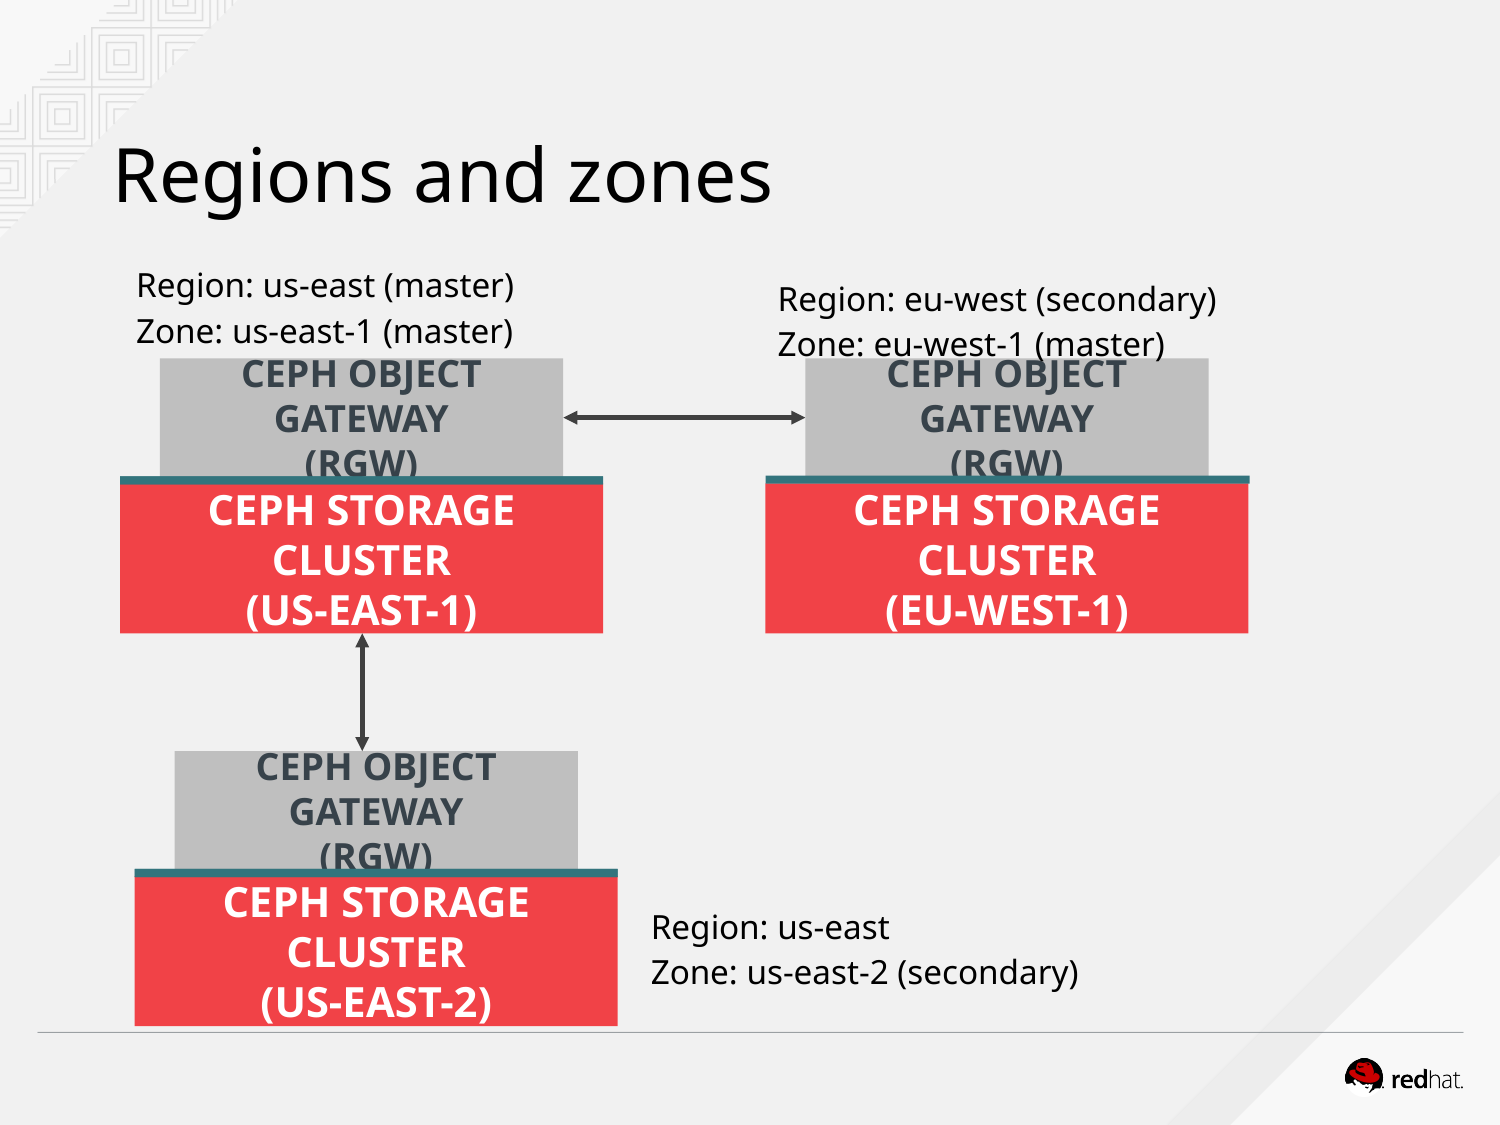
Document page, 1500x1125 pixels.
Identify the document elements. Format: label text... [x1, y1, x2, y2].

text_box CEPH STORAGE CLUSTER (EU-WEST-1) [765, 484, 1249, 634]
text_box Region: us-east (master) Zone: us-east-1 (master) [121, 254, 605, 352]
text_box CEPH STORAGE CLUSTER (US-EAST-2) [134, 878, 618, 1027]
text_box CEPH STORAGE CLUSTER (US-EAST-1) [120, 485, 604, 634]
title Regions and zones [112, 0, 1388, 225]
text_box CEPH OBJECT GATEWAY (RGW) [805, 408, 1209, 475]
picture [0, 0, 1500, 1125]
text_box Region: eu-west (secondary) Zone: eu-west-1 (master) [762, 268, 1276, 408]
text_box CEPH OBJECT GATEWAY (RGW) [174, 751, 578, 868]
text_box [765, 475, 1250, 484]
text_box CEPH OBJECT GATEWAY (RGW) [159, 358, 564, 476]
text_box Region: us-east Zone: us-east-2 (secondary) [636, 896, 1149, 1036]
text_box [120, 476, 604, 485]
text_box [134, 868, 618, 878]
